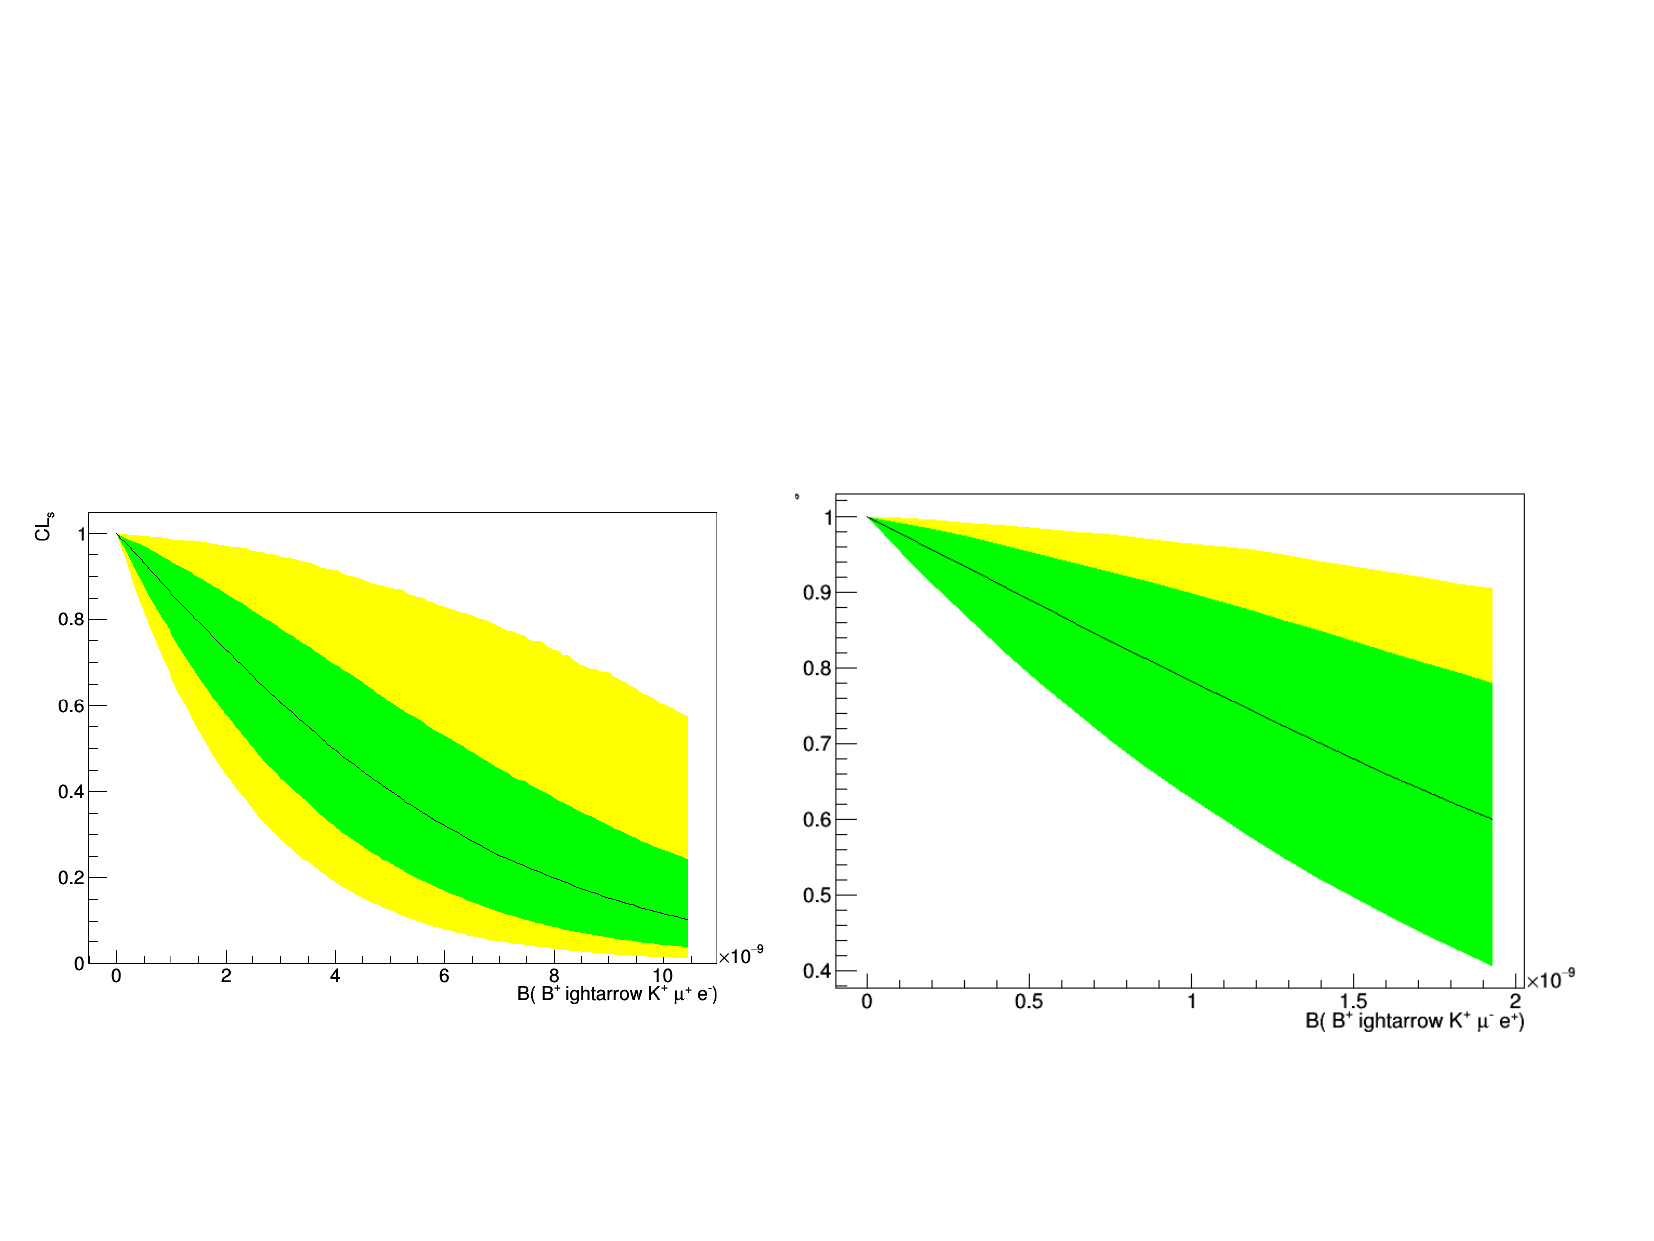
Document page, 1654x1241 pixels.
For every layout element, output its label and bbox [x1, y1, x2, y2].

picture [15, 434, 1606, 1046]
